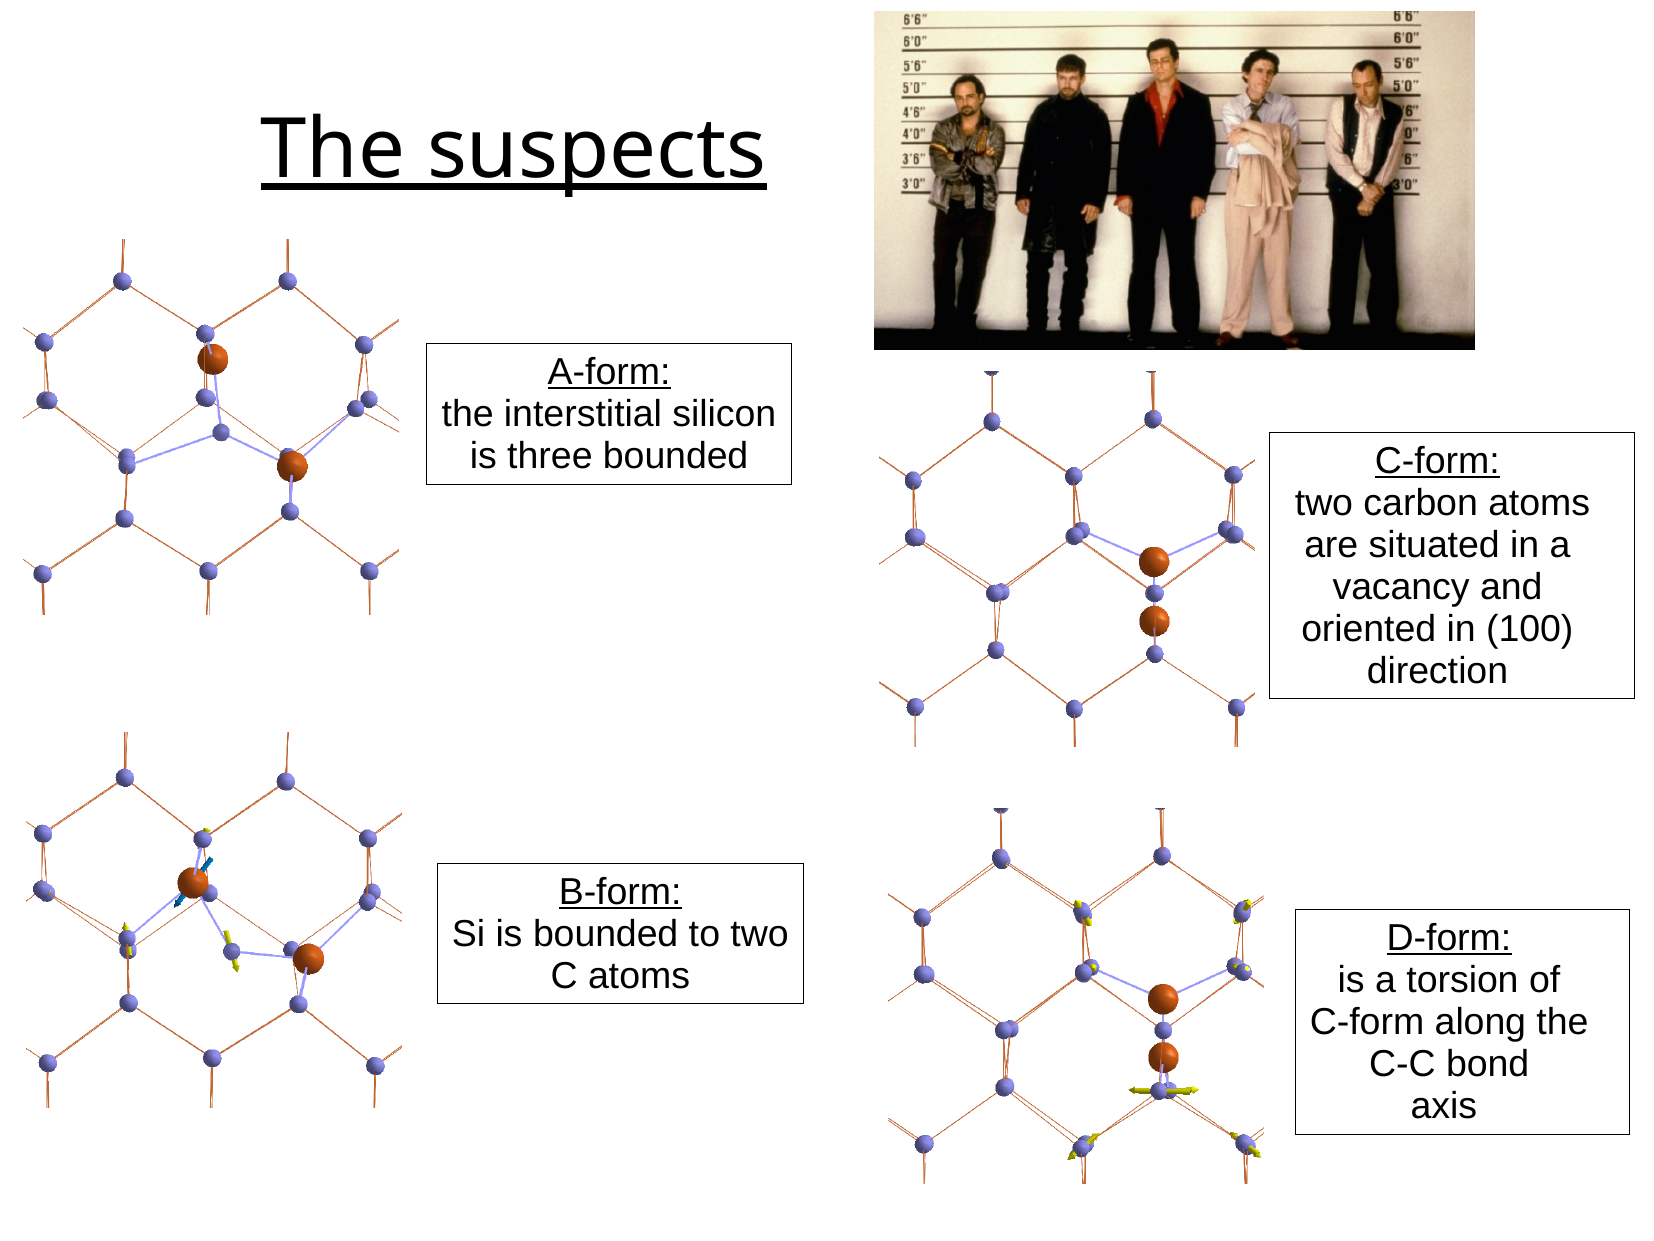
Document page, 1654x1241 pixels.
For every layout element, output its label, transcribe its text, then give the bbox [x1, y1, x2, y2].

picture [874, 11, 1475, 350]
text_box C-form: two carbon atoms are situated in a vacancy and oriented in (100) direction [1269, 432, 1635, 699]
text_box B-form: Si is bounded to two C atoms [437, 863, 804, 1004]
text_box A-form: the interstitial silicon is three bounded [426, 343, 792, 485]
title The suspects [183, 82, 845, 207]
picture [23, 239, 399, 615]
picture [26, 732, 402, 1108]
text_box D-form: is a torsion of C-form along the C-C bond axis [1295, 909, 1630, 1135]
picture [879, 371, 1255, 748]
picture [888, 808, 1264, 1185]
